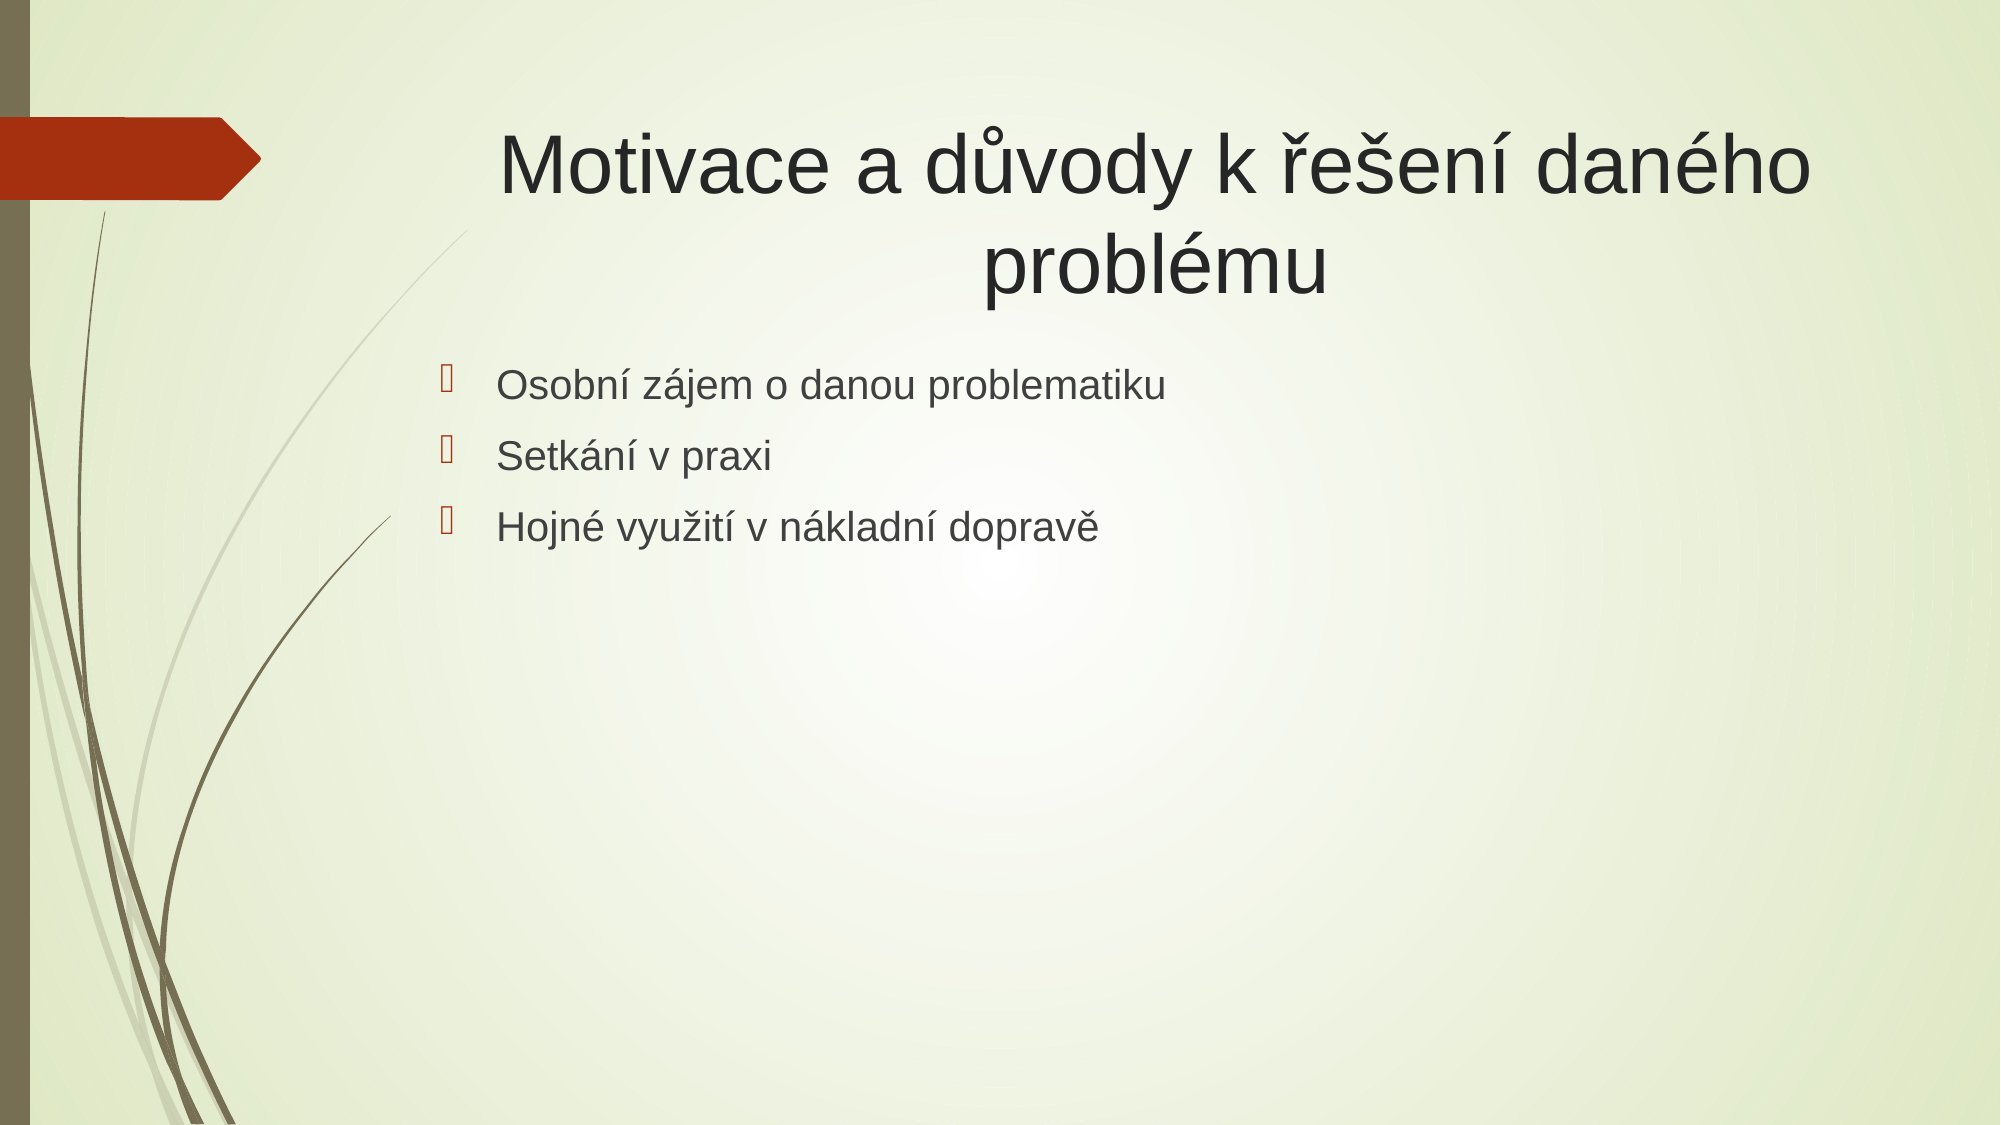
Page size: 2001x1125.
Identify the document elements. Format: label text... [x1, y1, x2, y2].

title Motivace a důvody k řešení daného problému [425, 102, 1888, 313]
list Osobní zájem o danou problematiku Setkání v praxi Hojné využití v nákladní dopravě [424, 350, 1888, 970]
